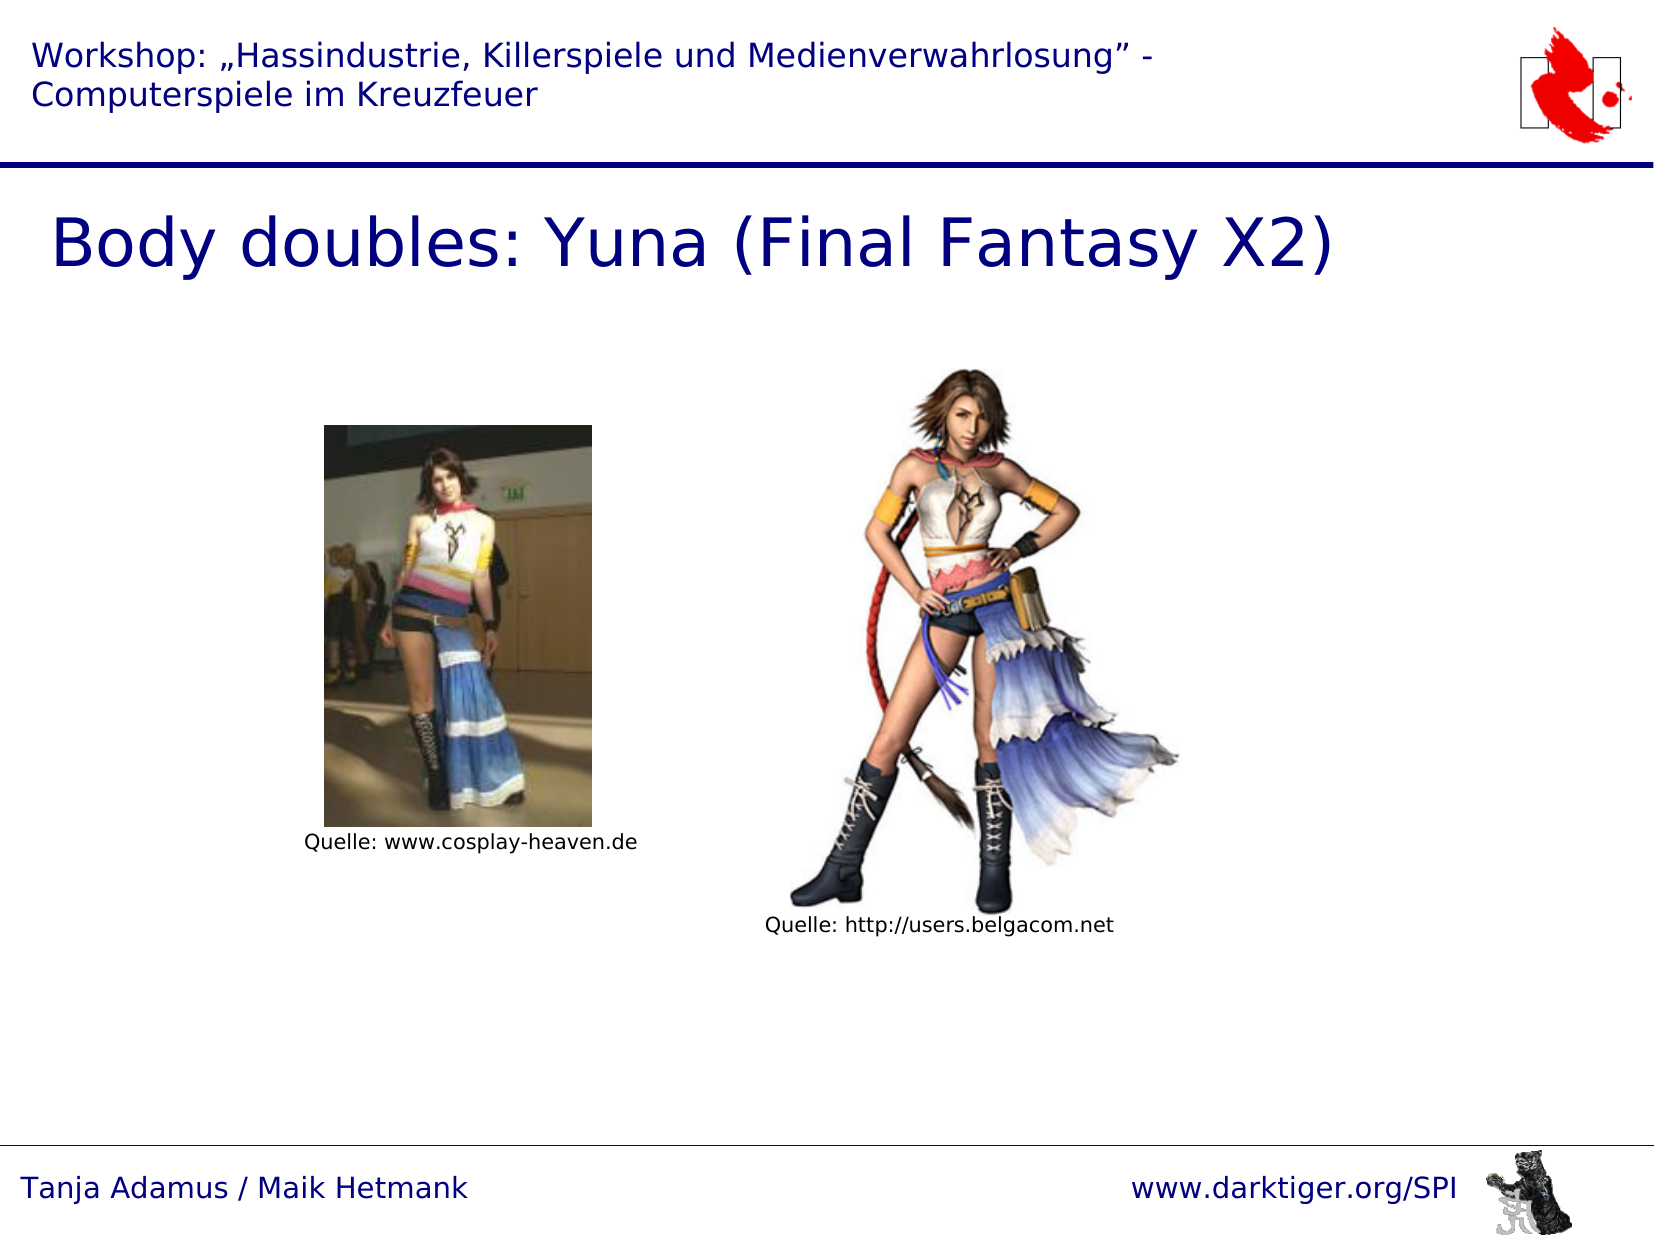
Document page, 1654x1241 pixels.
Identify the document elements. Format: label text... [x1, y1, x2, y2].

picture [1503, 16, 1632, 148]
picture [1486, 1150, 1572, 1235]
text_box Workshop: „Hassindustrie, Killerspiele und Medienverwahrlosung” - Computerspiele im Kreuzfeuer [16, 29, 1418, 178]
text_box Quelle: www.cosplay-heaven.de [289, 823, 653, 863]
text_box Quelle: http://users.belgacom.net [750, 905, 1130, 945]
text_box Body doubles: Yuna (Final Fantasy X2) [35, 196, 1565, 290]
picture [790, 368, 1182, 916]
picture [324, 425, 592, 827]
